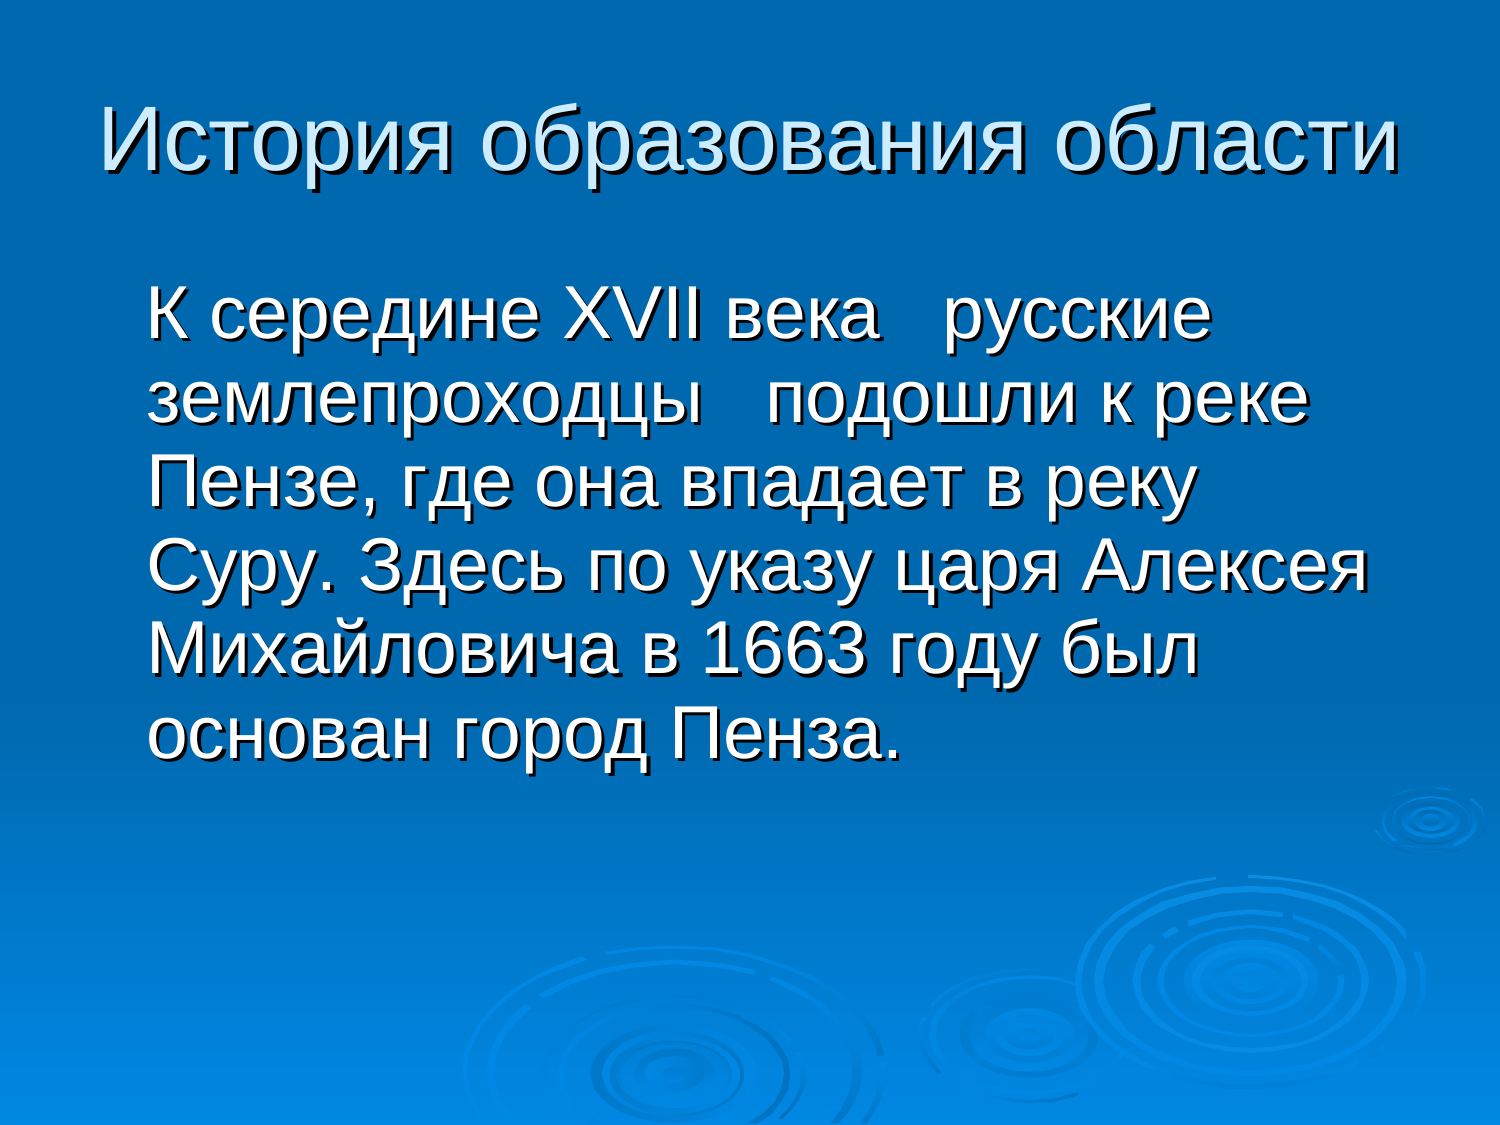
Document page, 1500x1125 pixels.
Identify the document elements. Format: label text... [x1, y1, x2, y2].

title История образования области [75, 45, 1426, 233]
list К середине XVII века русские землепроходцы подошли к реке Пензе, где она впадает в реку Суру. Здесь по указу царя Алексея Михайловича в 1663 году был основан город Пенза. [75, 262, 1426, 1005]
